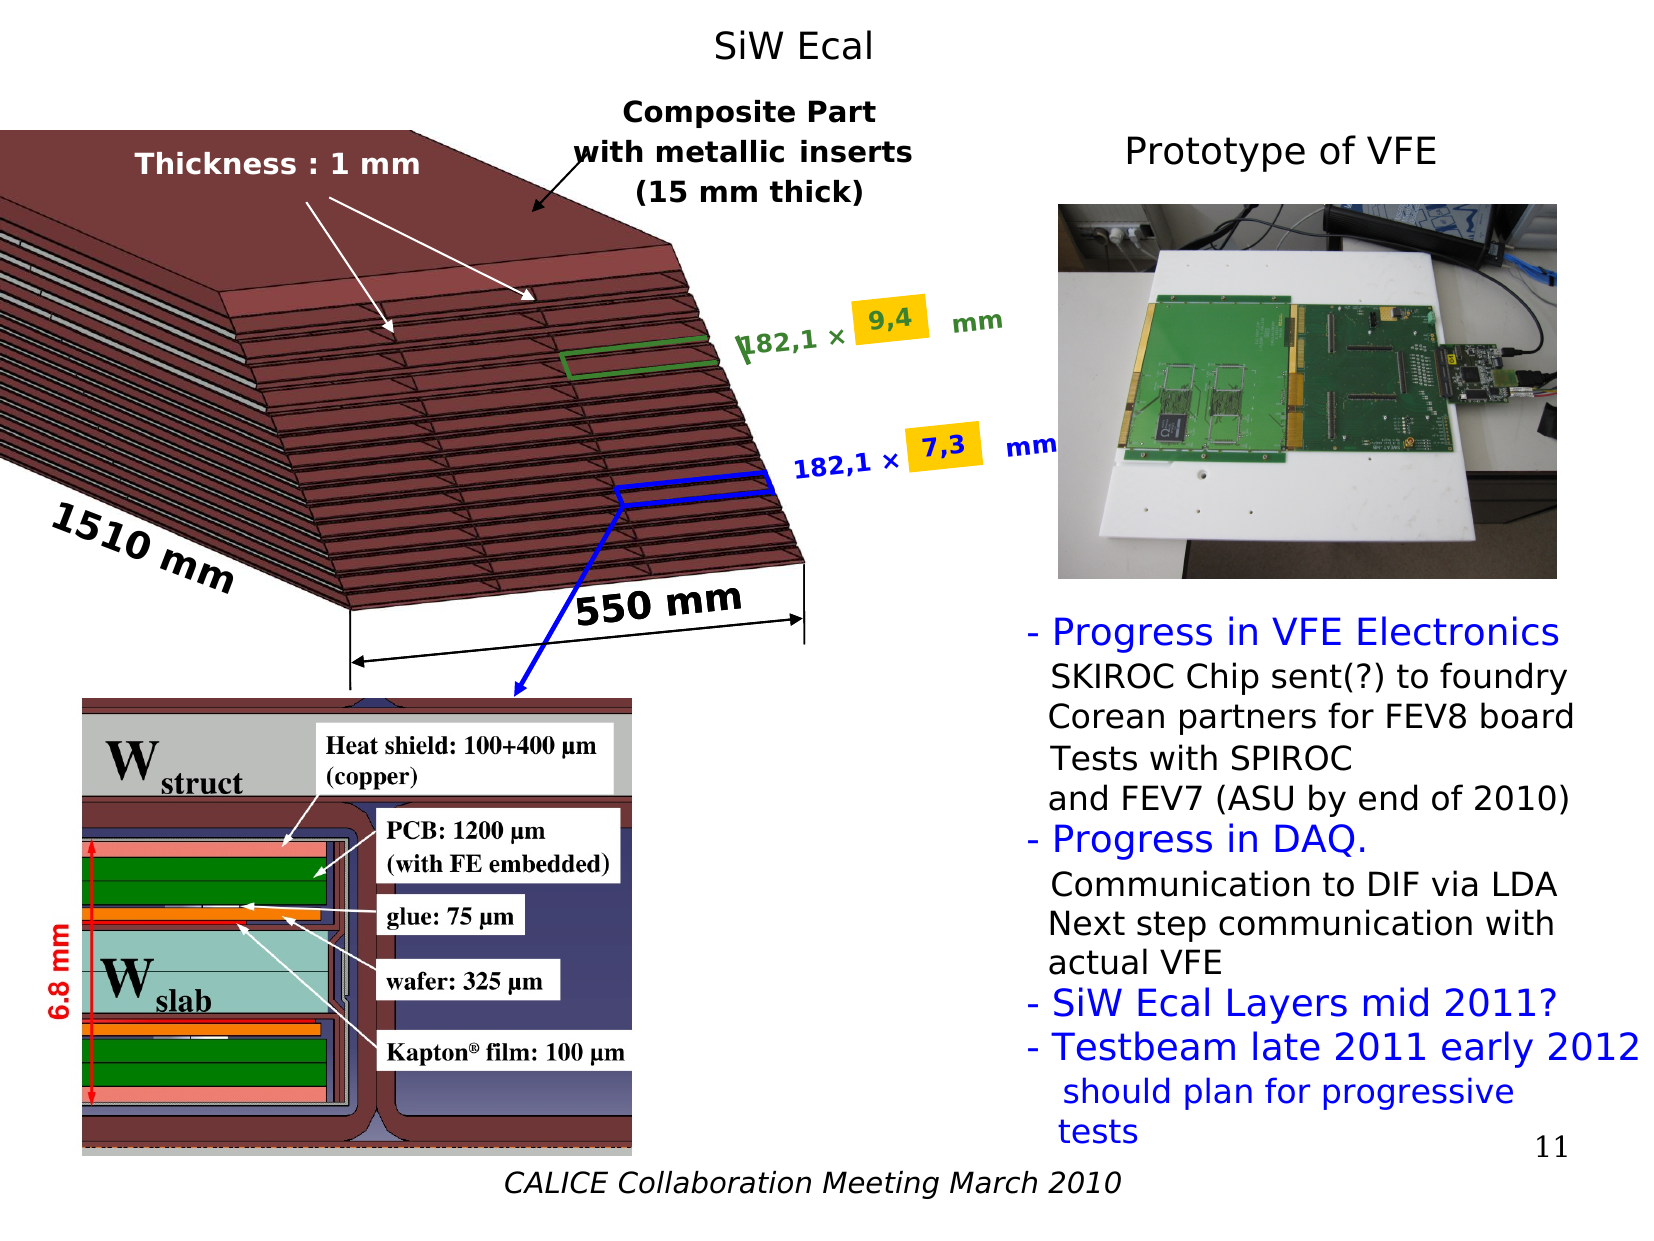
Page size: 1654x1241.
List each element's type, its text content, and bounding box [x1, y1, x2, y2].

picture [647, 619, 803, 636]
picture [0, 130, 847, 636]
text_box SiW Ecal [698, 17, 898, 77]
text_box 182,1 × mm [775, 420, 1058, 495]
text_box - Progress in VFE Electronics SKIROC Chip sent(?) to foundry Corean partners for FEV8 board Tests with SPIROC and FEV7 (ASU by end of 2010) - Progress in DAQ. Communication to DIF via LDA Next step communication with actual VFE - SiW Ecal Layers mid 2011? - Testbeam late 2011 early 2012 should plan for progressive tests [1011, 603, 1645, 1159]
text_box 7,3 [904, 420, 984, 473]
picture [1058, 204, 1557, 579]
text_box 1510 mm [29, 481, 260, 617]
text_box 9,4 [851, 293, 930, 346]
text_box Thickness : 1 mm [119, 140, 437, 190]
text_box 182,1 × mm [721, 295, 1021, 371]
text_box 550 mm [556, 565, 761, 644]
text_box Composite Part with metallic inserts (15 mm thick)‏ [558, 87, 941, 219]
picture [37, 698, 643, 1156]
picture [620, 475, 768, 503]
picture [553, 623, 561, 636]
text_box Prototype of VFE [1109, 122, 1455, 181]
